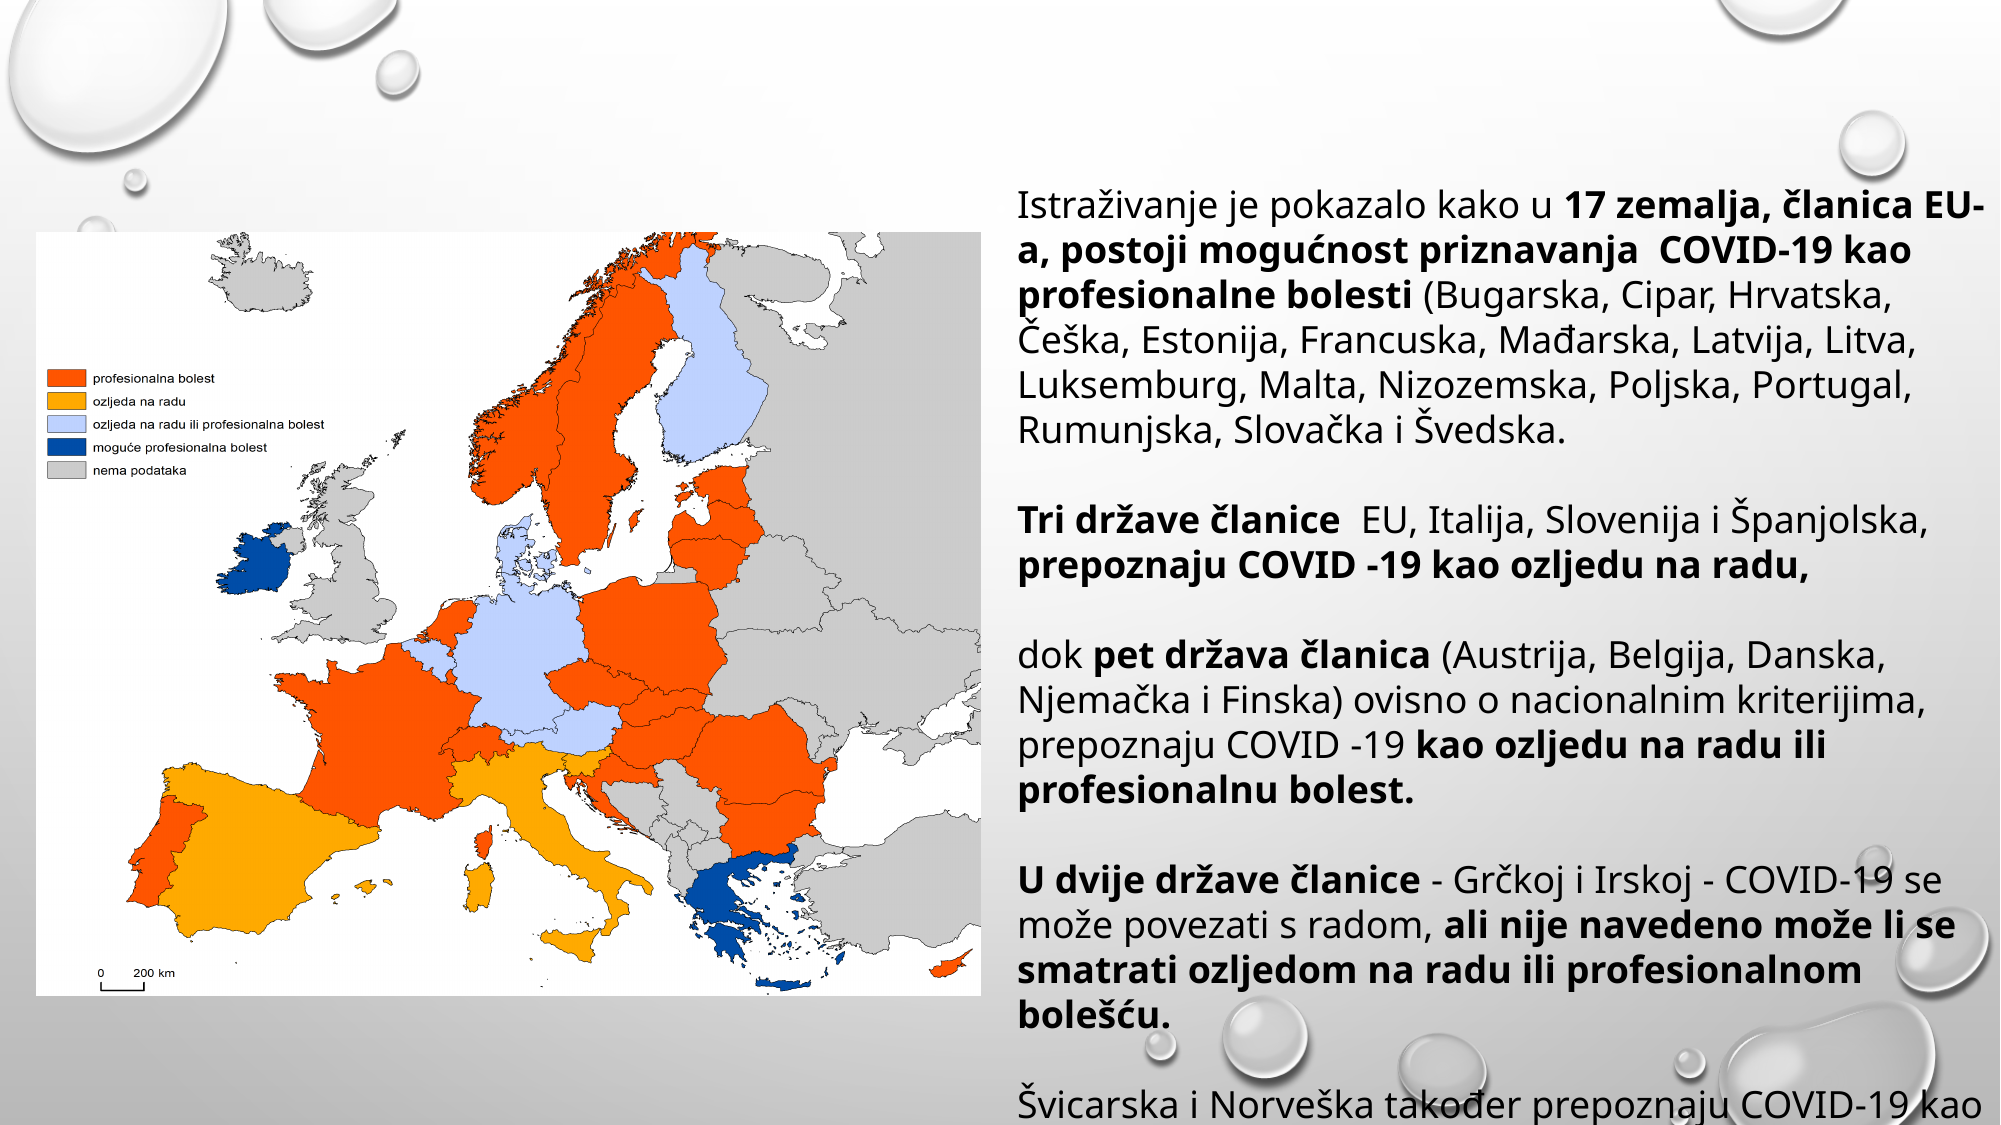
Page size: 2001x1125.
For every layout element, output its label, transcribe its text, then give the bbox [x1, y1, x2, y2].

picture [36, 232, 981, 996]
text_box Istraživanje je pokazalo kako u 17 zemalja, članica EU-a, postoji mogućnost priznavanja COVID-19 kao profesionalne bolesti (Bugarska, Cipar, Hrvatska, Češka, Estonija, Francuska, Mađarska, Latvija, Litva, Luksemburg, Malta, Nizozemska, Poljska, Portugal, Rumunjska, Slovačka i Švedska. Tri države članice EU, Italija, Slovenija i Španjolska, prepoznaju COVID -19 kao ozljedu na radu, dok pet država članica (Austrija, Belgija, Danska, Njemačka i Finska) ovisno o nacionalnim kriterijima, prepoznaju COVID -19 kao ozljedu na radu ili profesionalnu bolest. U dvije države članice - Grčkoj i Irskoj - COVID-19 se može povezati s radom, ali nije navedeno može li se smatrati ozljedom na radu ili profesionalnom bolešću. Švicarska i Norveška također prepoznaju COVID-19 kao profesionalnu bolest [1002, 174, 2000, 1125]
